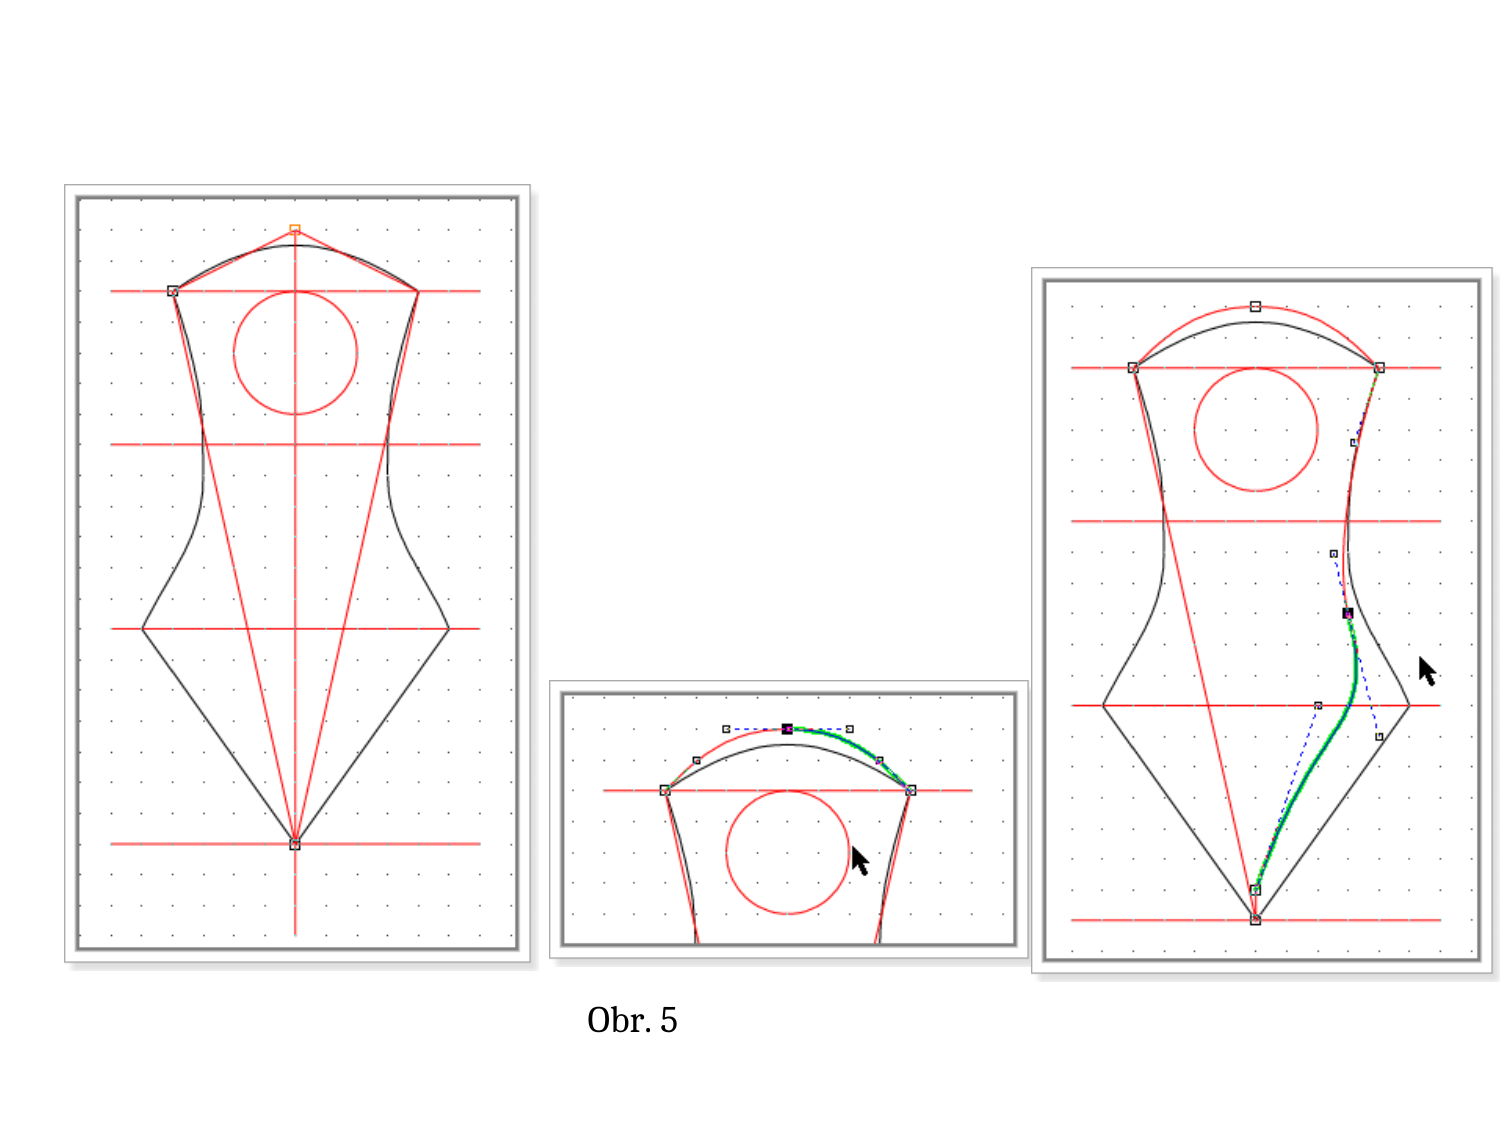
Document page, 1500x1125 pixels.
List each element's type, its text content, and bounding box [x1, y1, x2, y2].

text_box Obr. 5 [573, 987, 694, 1049]
picture [64, 184, 539, 971]
picture [549, 267, 1500, 982]
